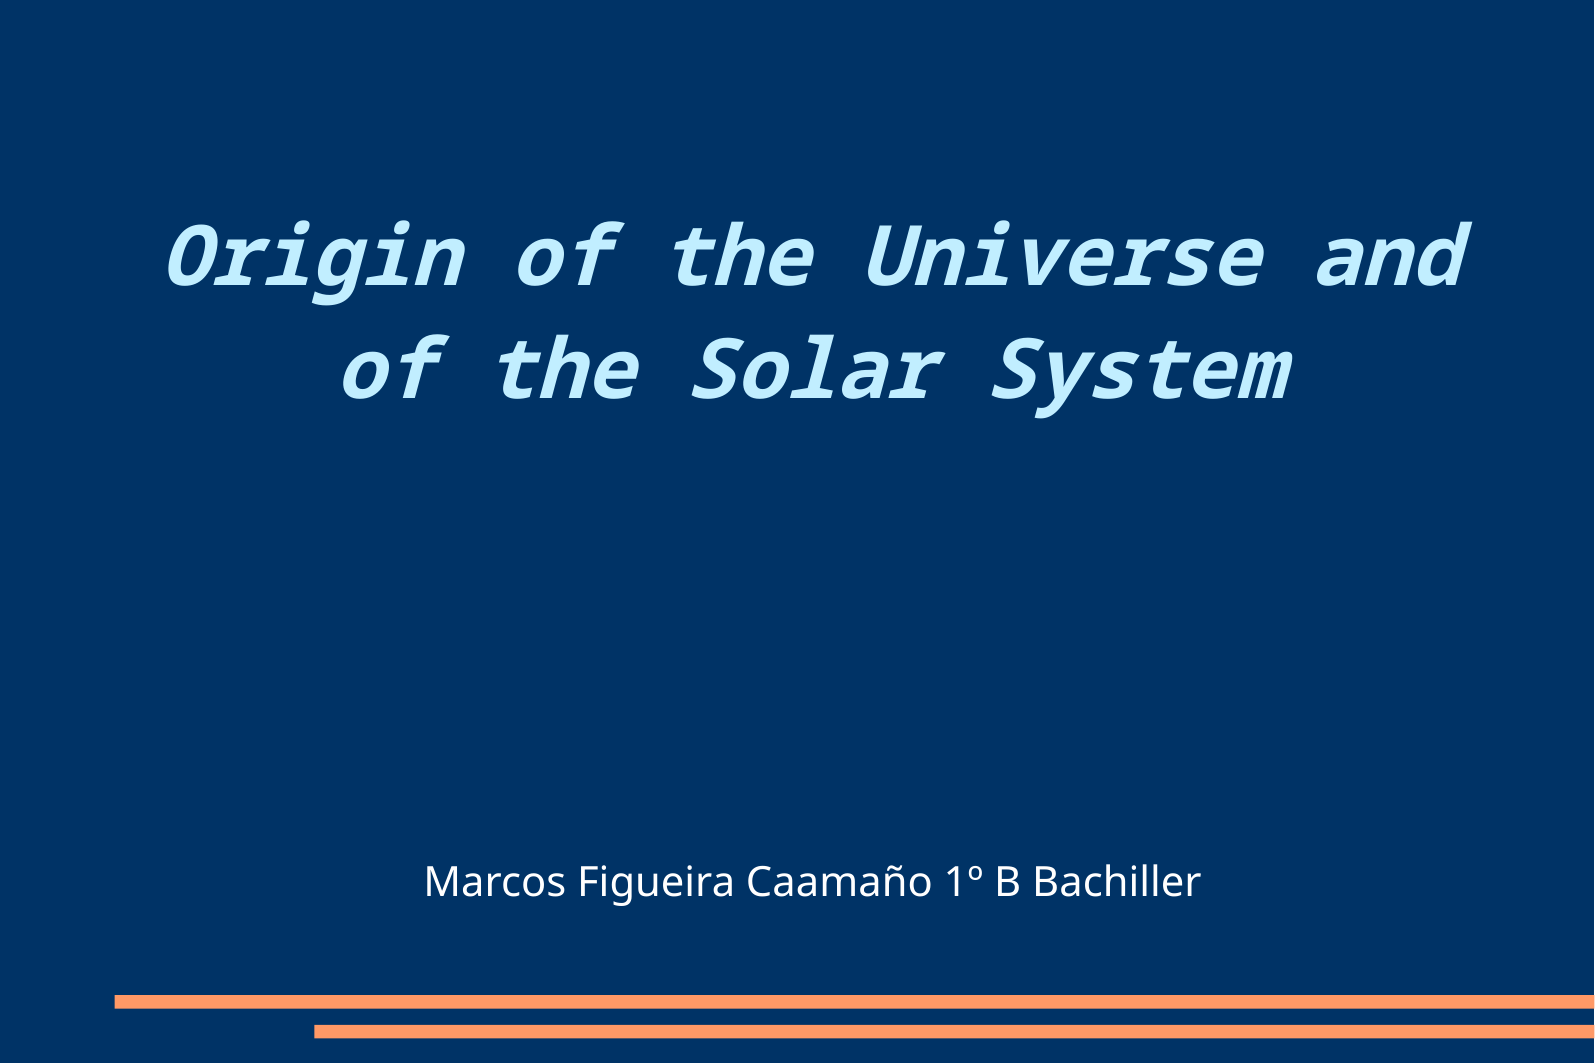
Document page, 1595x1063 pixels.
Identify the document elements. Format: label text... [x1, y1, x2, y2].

subtitle Marcos Figueira Caamaño 1º B Bachiller [206, 620, 1419, 1063]
title Origin of the Universe and of the Solar System [117, 177, 1506, 443]
